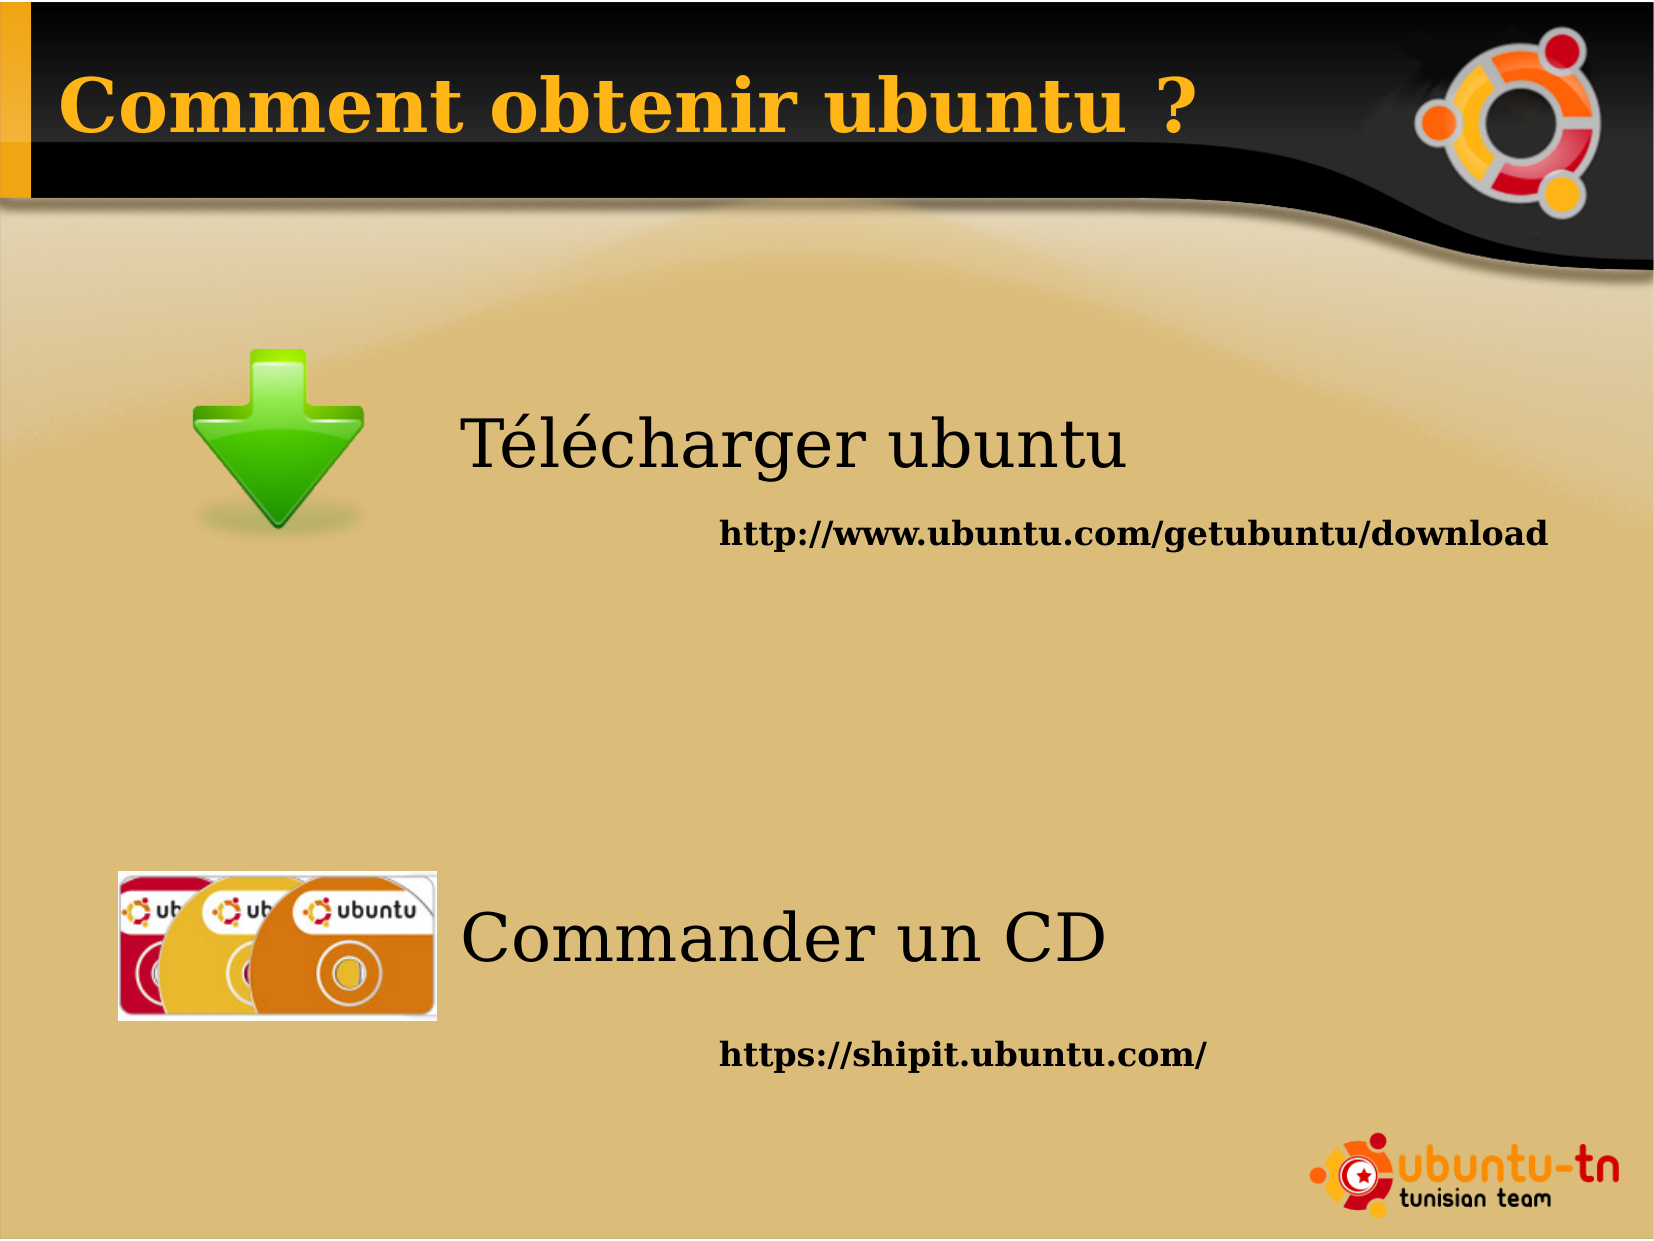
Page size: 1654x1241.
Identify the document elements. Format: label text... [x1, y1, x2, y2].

list Télécharger ubuntu [460, 405, 1406, 493]
text_box http://www.ubuntu.com/getubuntu/download [704, 507, 1565, 562]
text_box https://shipit.ubuntu.com/ [704, 1027, 1223, 1082]
text_box Commander un CD [460, 899, 1209, 993]
picture [0, 0, 1654, 1241]
title Comment obtenir ubuntu ? [59, 9, 1447, 202]
